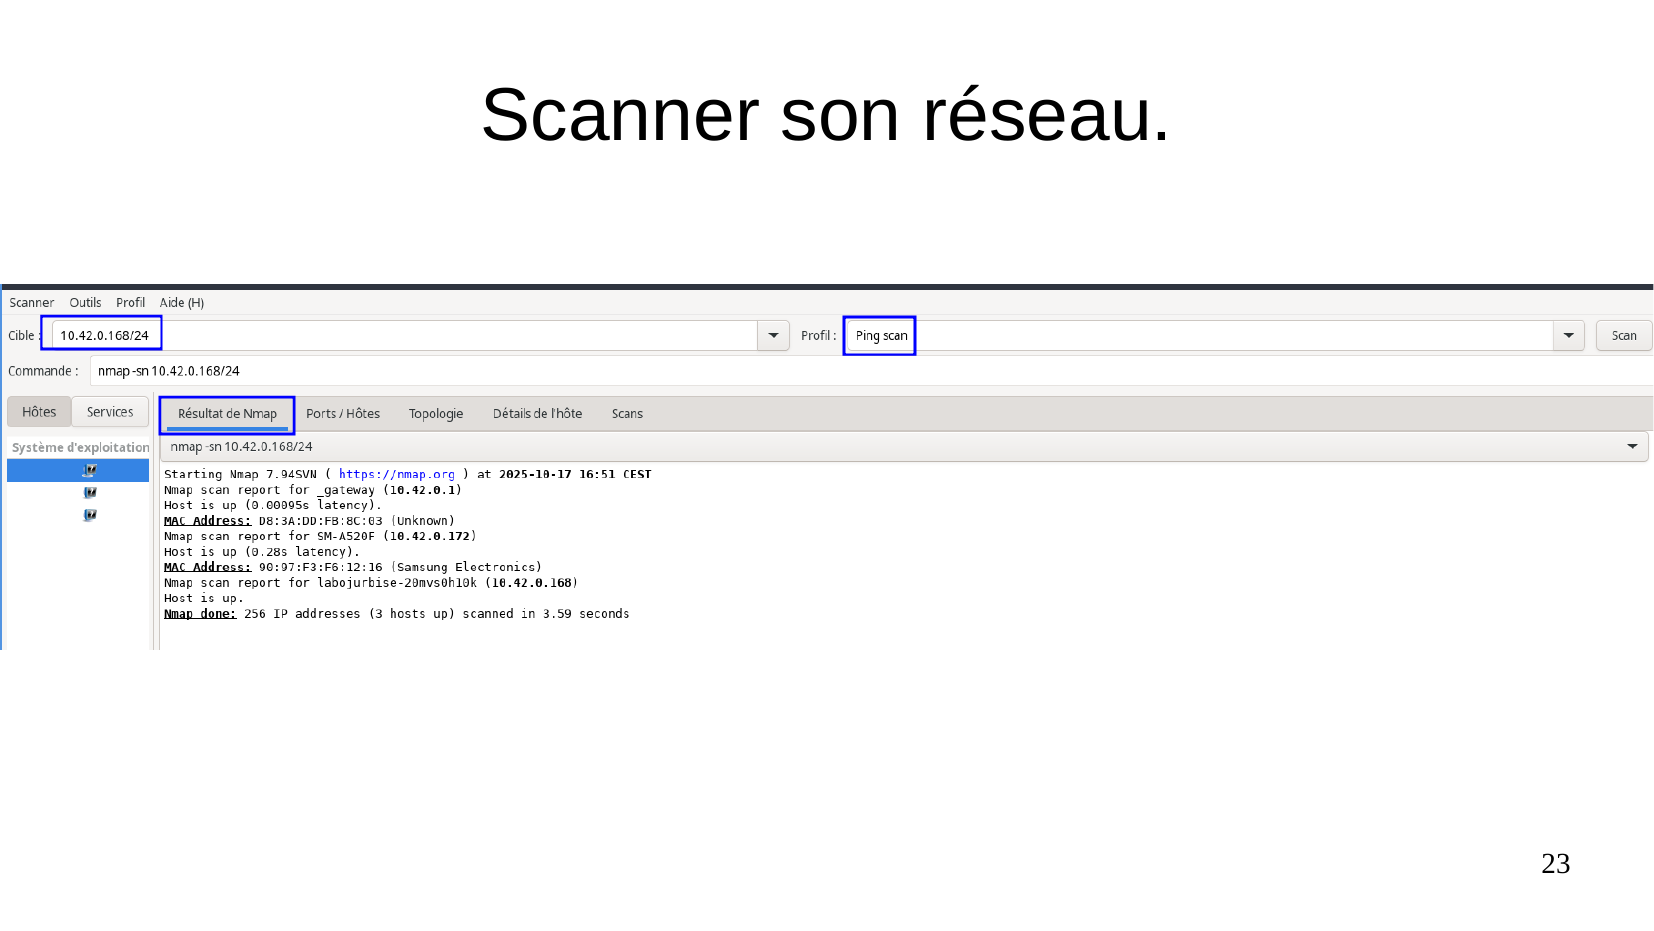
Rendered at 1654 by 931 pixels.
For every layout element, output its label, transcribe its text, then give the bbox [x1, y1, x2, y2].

picture [0, 284, 1654, 650]
title Scanner son réseau. [82, 37, 1571, 193]
